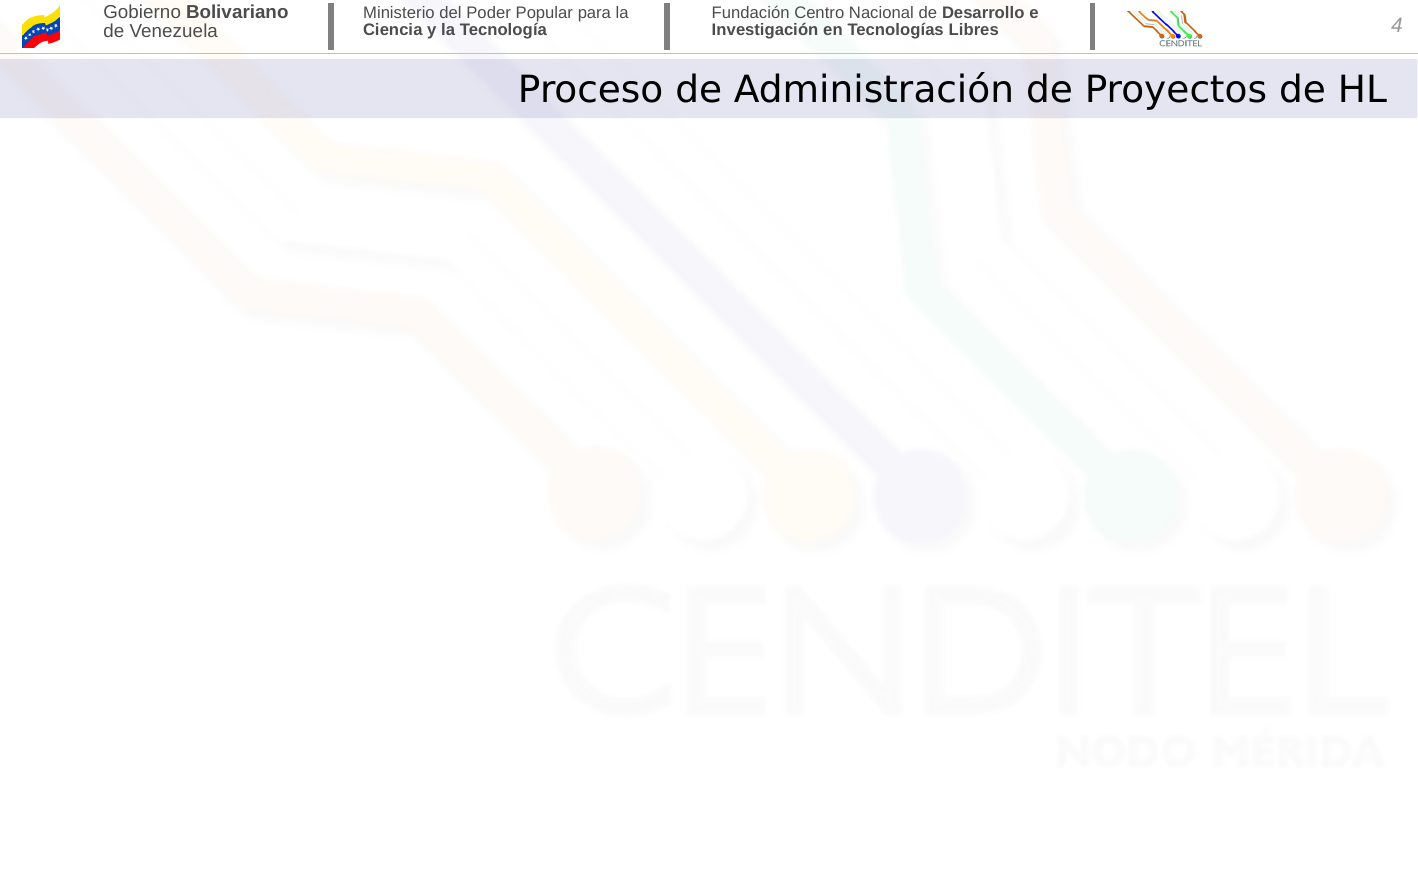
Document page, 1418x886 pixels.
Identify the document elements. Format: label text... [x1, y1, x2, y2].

picture [0, 54, 1418, 59]
picture [0, 0, 1418, 53]
title Proceso de Administración de Proyectos de HL [330, 60, 1388, 119]
text_box [0, 59, 1418, 119]
picture [0, 119, 1418, 886]
